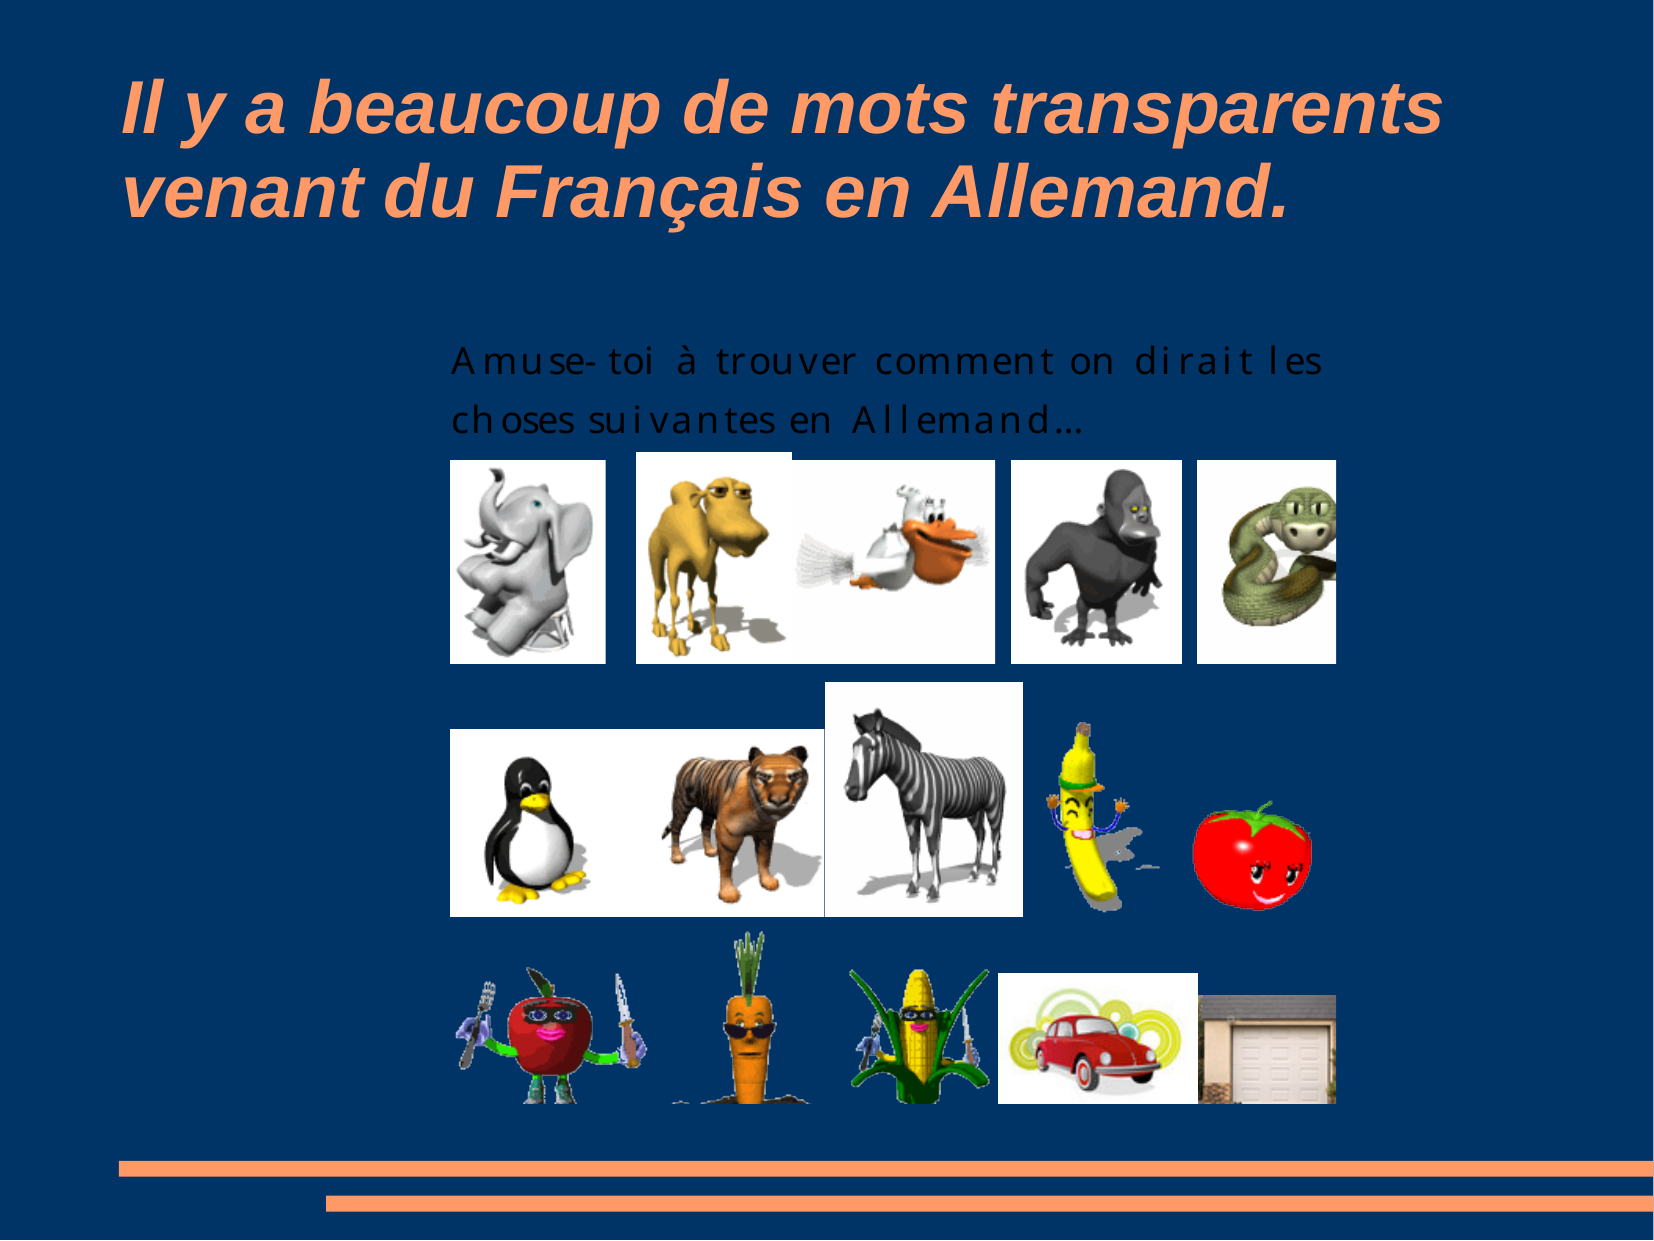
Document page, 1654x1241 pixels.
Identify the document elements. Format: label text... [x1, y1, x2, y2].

title Il y a beaucoup de mots transparents venant du Français en Allemand. [121, 46, 1534, 254]
chart [331, 215, 1337, 1104]
